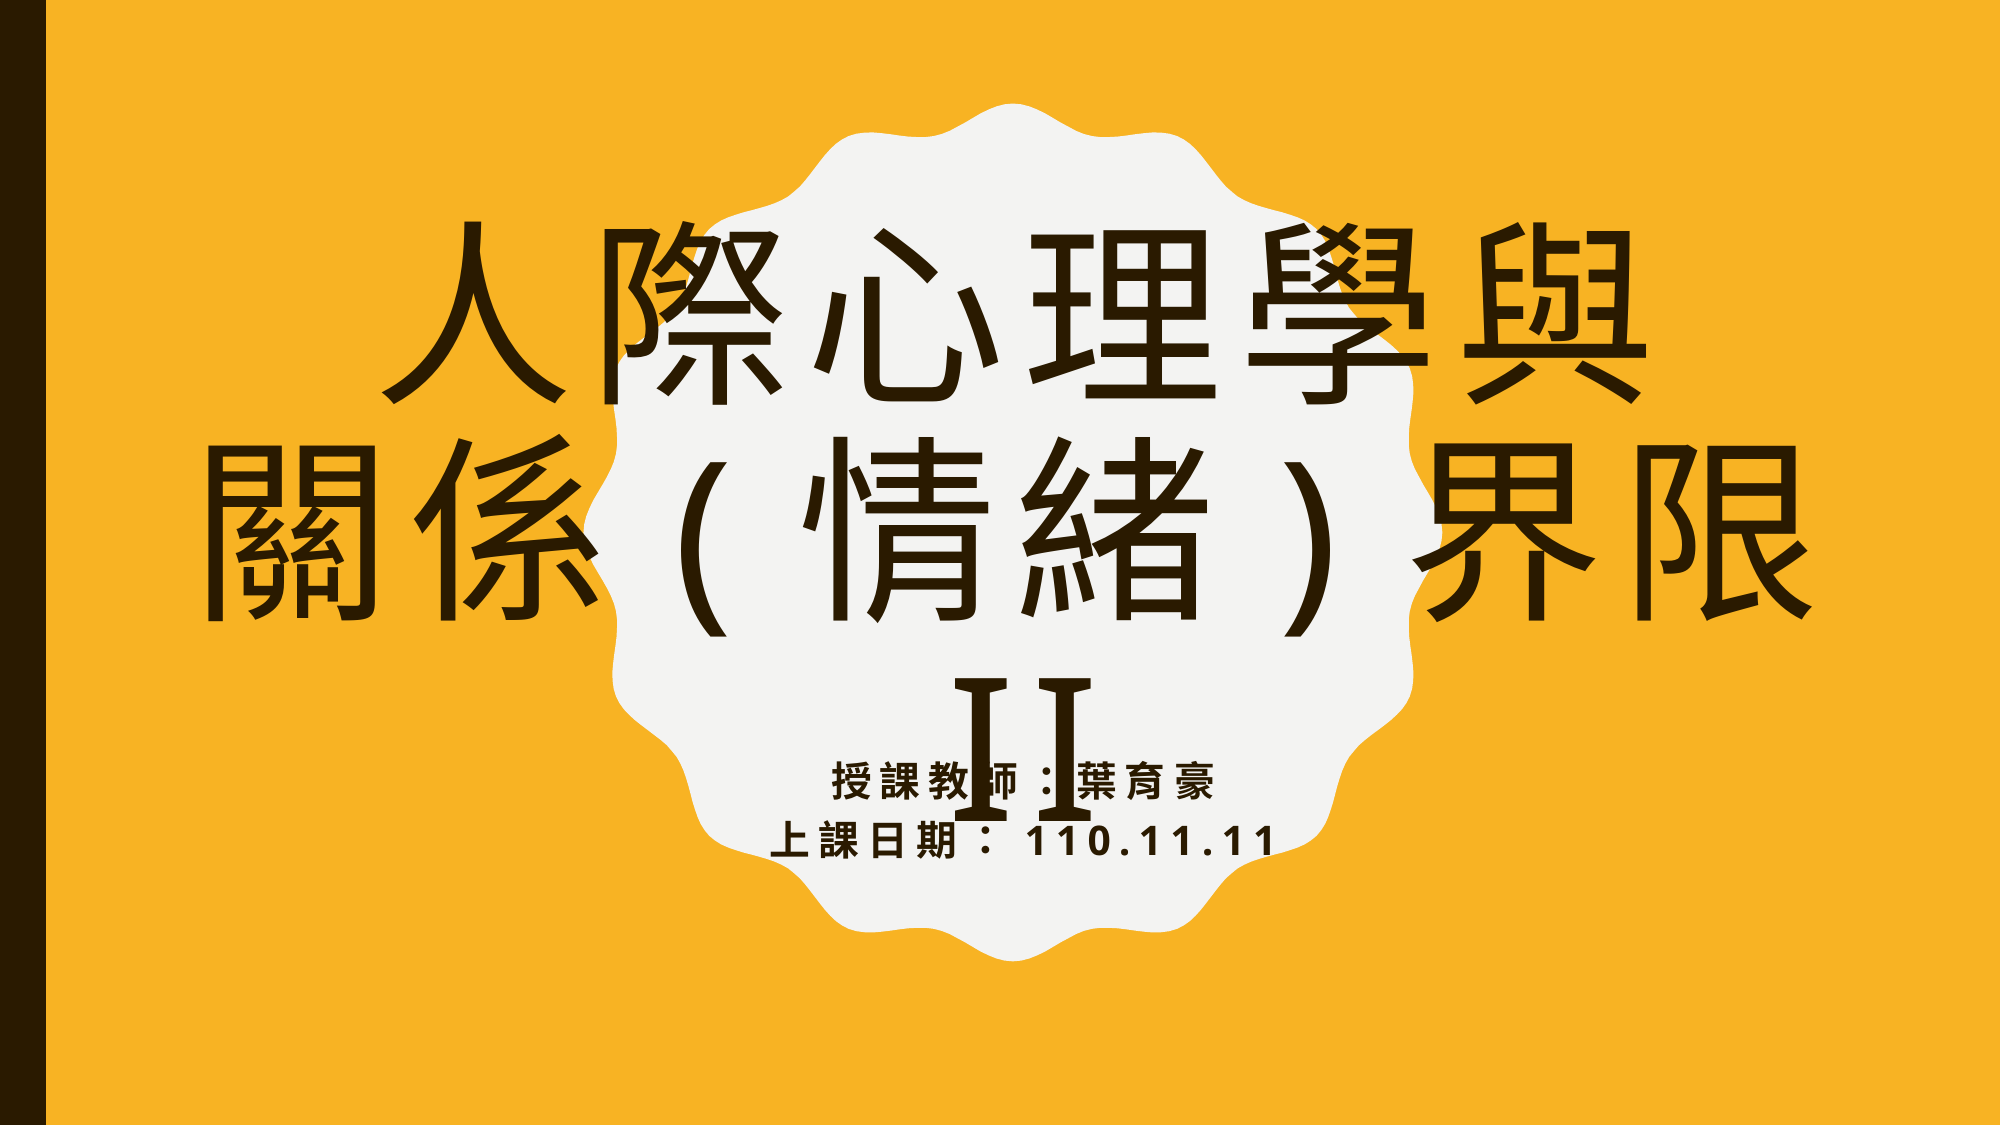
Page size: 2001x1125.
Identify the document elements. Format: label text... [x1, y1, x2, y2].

subtitle 授課教師：葉育豪 上課日期：110.11.11 [363, 690, 1684, 872]
title 人際心理學與 關係(情緒)界限II [176, 180, 1870, 902]
